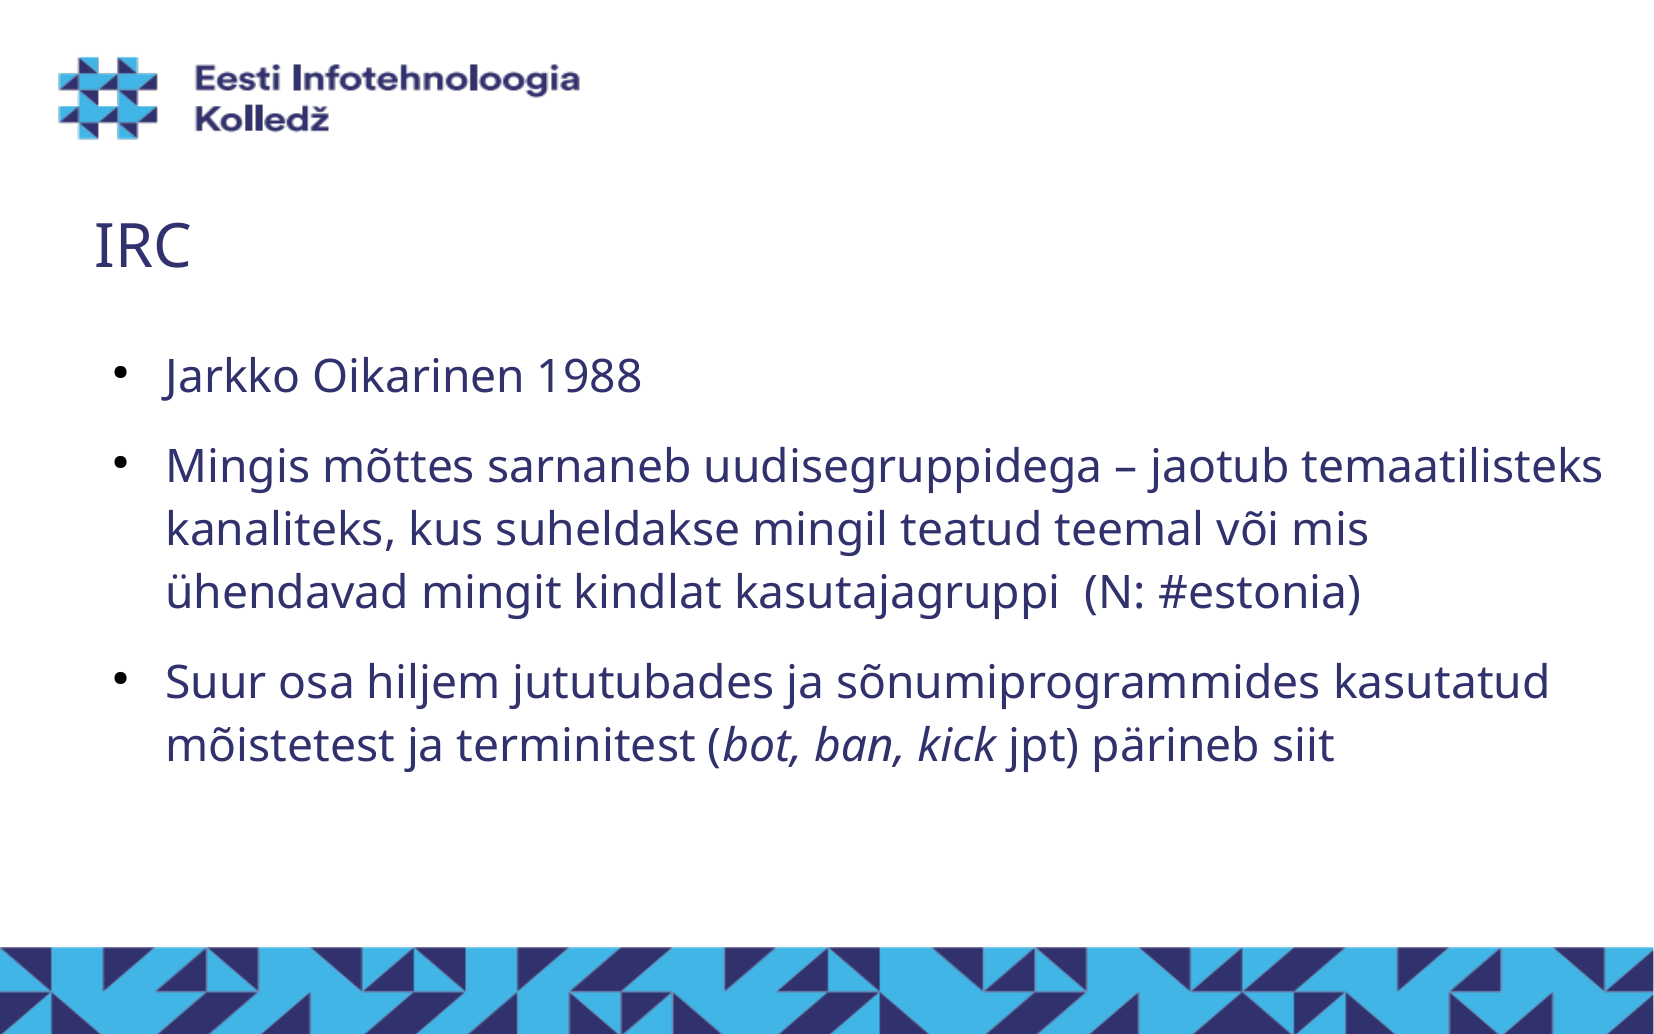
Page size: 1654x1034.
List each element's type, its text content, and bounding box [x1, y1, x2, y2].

title IRC [94, 157, 1607, 330]
list Jarkko Oikarinen 1988 Mingis mõttes sarnaneb uudisegruppidega – jaotub temaatilisteks kanaliteks, kus suheldakse mingil teatud teemal või mis ühendavad mingit kindlat kasutajagruppi (N: #estonia) Suur osa hiljem jututubades ja sõnumiprogrammides kasutatud mõistetest ja terminitest (bot, ban, kick jpt) pärineb siit [94, 342, 1607, 926]
